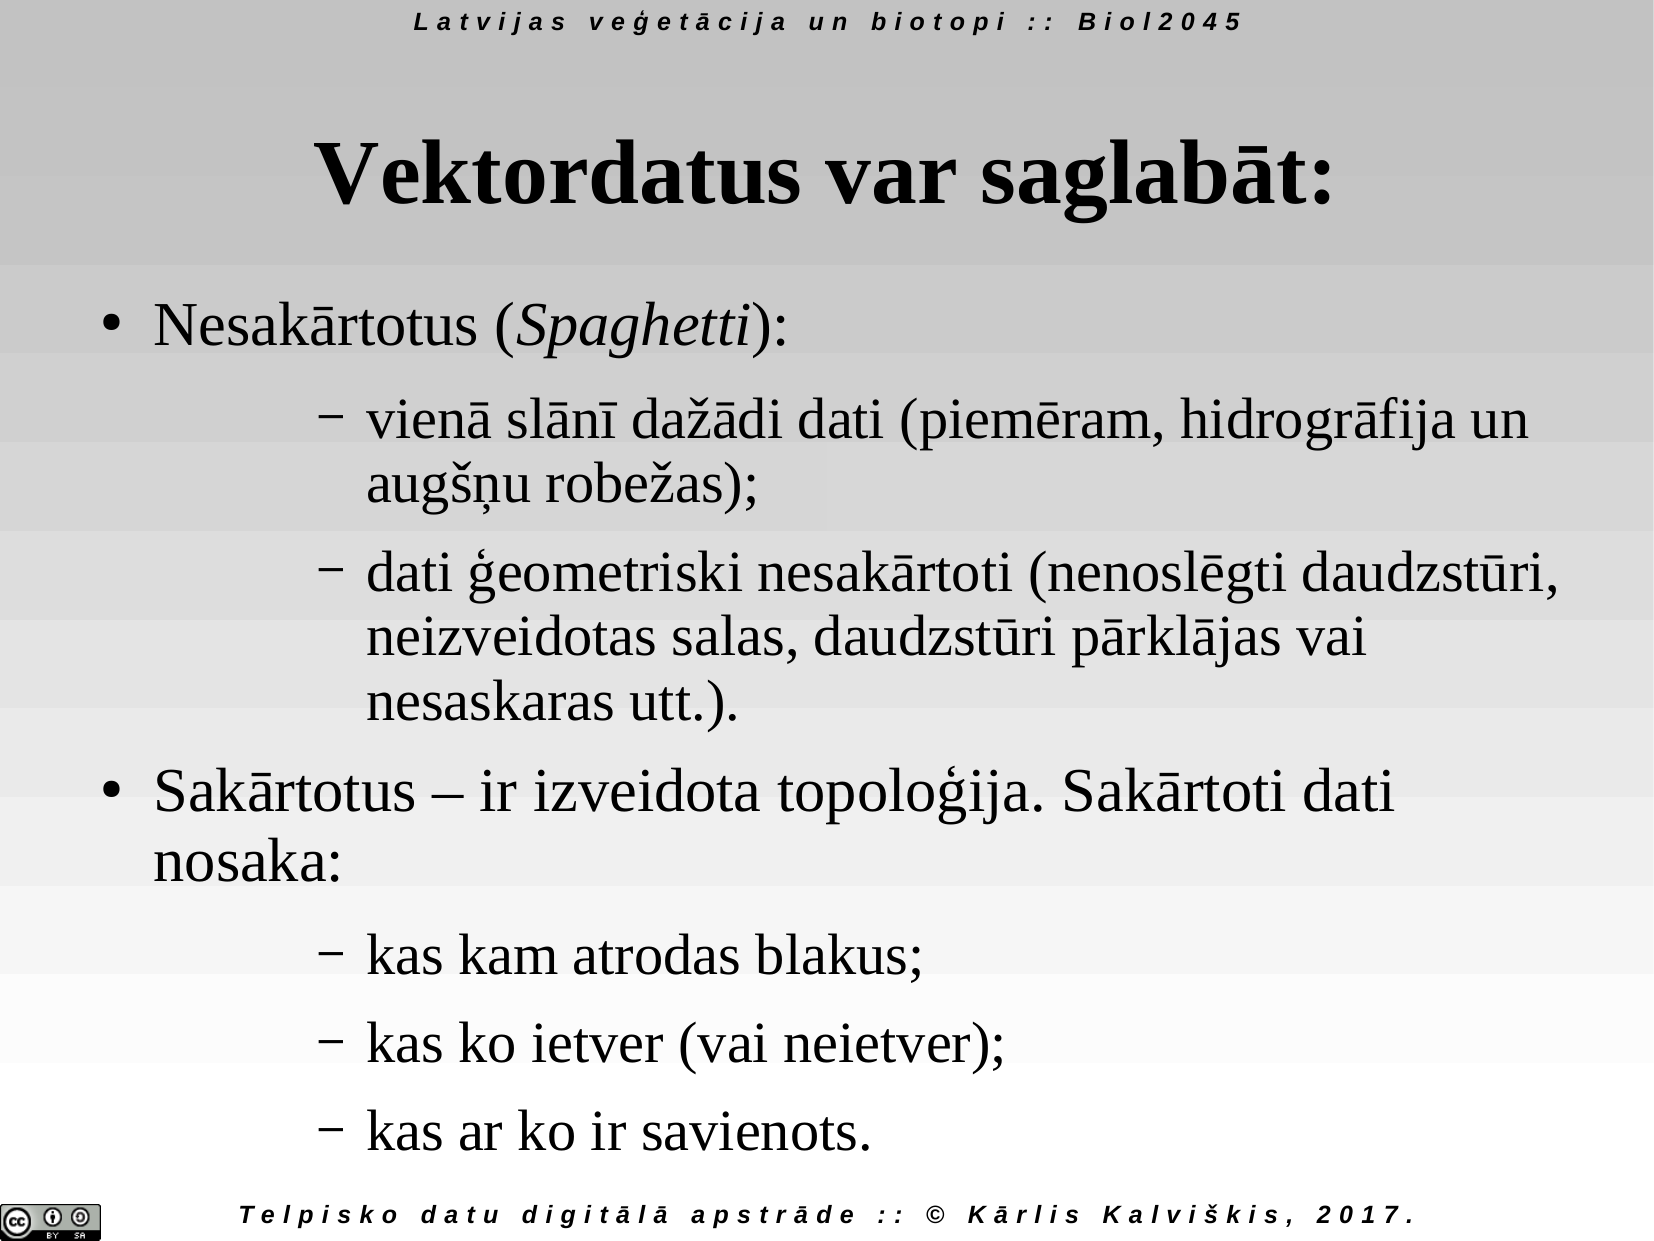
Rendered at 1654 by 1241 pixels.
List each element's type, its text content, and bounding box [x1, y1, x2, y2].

list Nesakārtotus (Spaghetti): vienā slānī dažādi dati (piemēram, hidrogrāfija un augšņu robežas); dati ģeometriski nesakārtoti (nenoslēgti daudzstūri, neizveidotas salas, daudzstūri pārklājas vai nesaskaras utt.). Sakārtotus – ir izveidota topoloģija. Sakārtoti dati nosaka: kas kam atrodas blakus; kas ko ietver (vai neietver); kas ar ko ir savienots. [82, 289, 1571, 1164]
title Vektordatus var saglabāt: [29, 49, 1625, 296]
picture [0, 0, 1654, 1241]
